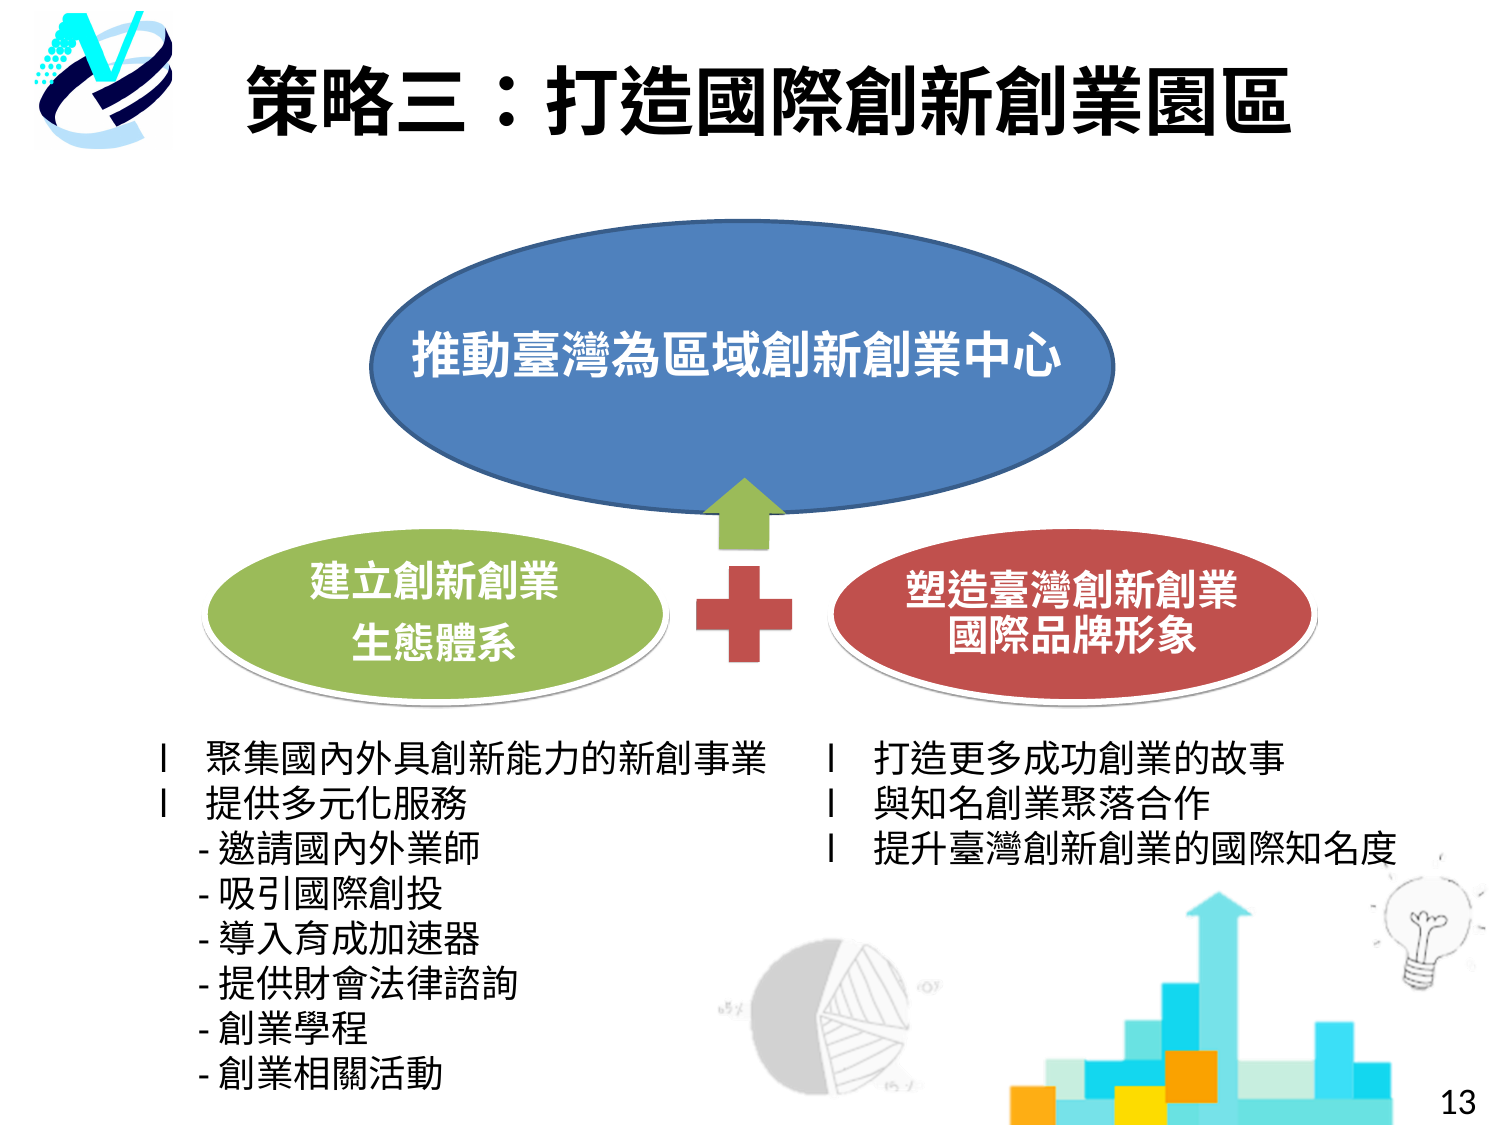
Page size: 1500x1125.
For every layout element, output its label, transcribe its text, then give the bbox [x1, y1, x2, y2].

text_box [371, 220, 1114, 550]
text_box 塑造臺灣創新創業國際品牌形象 [901, 552, 1244, 676]
text_box [696, 566, 793, 662]
text_box [204, 525, 666, 703]
text_box 打造更多成功創業的故事 與知名創業聚落合作 提升臺灣創新創業的國際知名度 [811, 727, 1500, 880]
text_box 推動臺灣為區域創新創業中心 [389, 316, 1085, 391]
text_box 建立創新創業 生態體系 [272, 552, 598, 676]
text_box 聚集國內外具創新能力的新創事業 提供多元化服務 -邀請國內外業師 -吸引國際創投 -導入育成加速器 -提供財會法律諮詢 -創業學程 -創業相關活動 [144, 728, 794, 1103]
text_box [1423, 1069, 1500, 1125]
text_box [830, 525, 1315, 703]
title 策略三：打造國際創新創業園區 [122, 0, 1417, 209]
